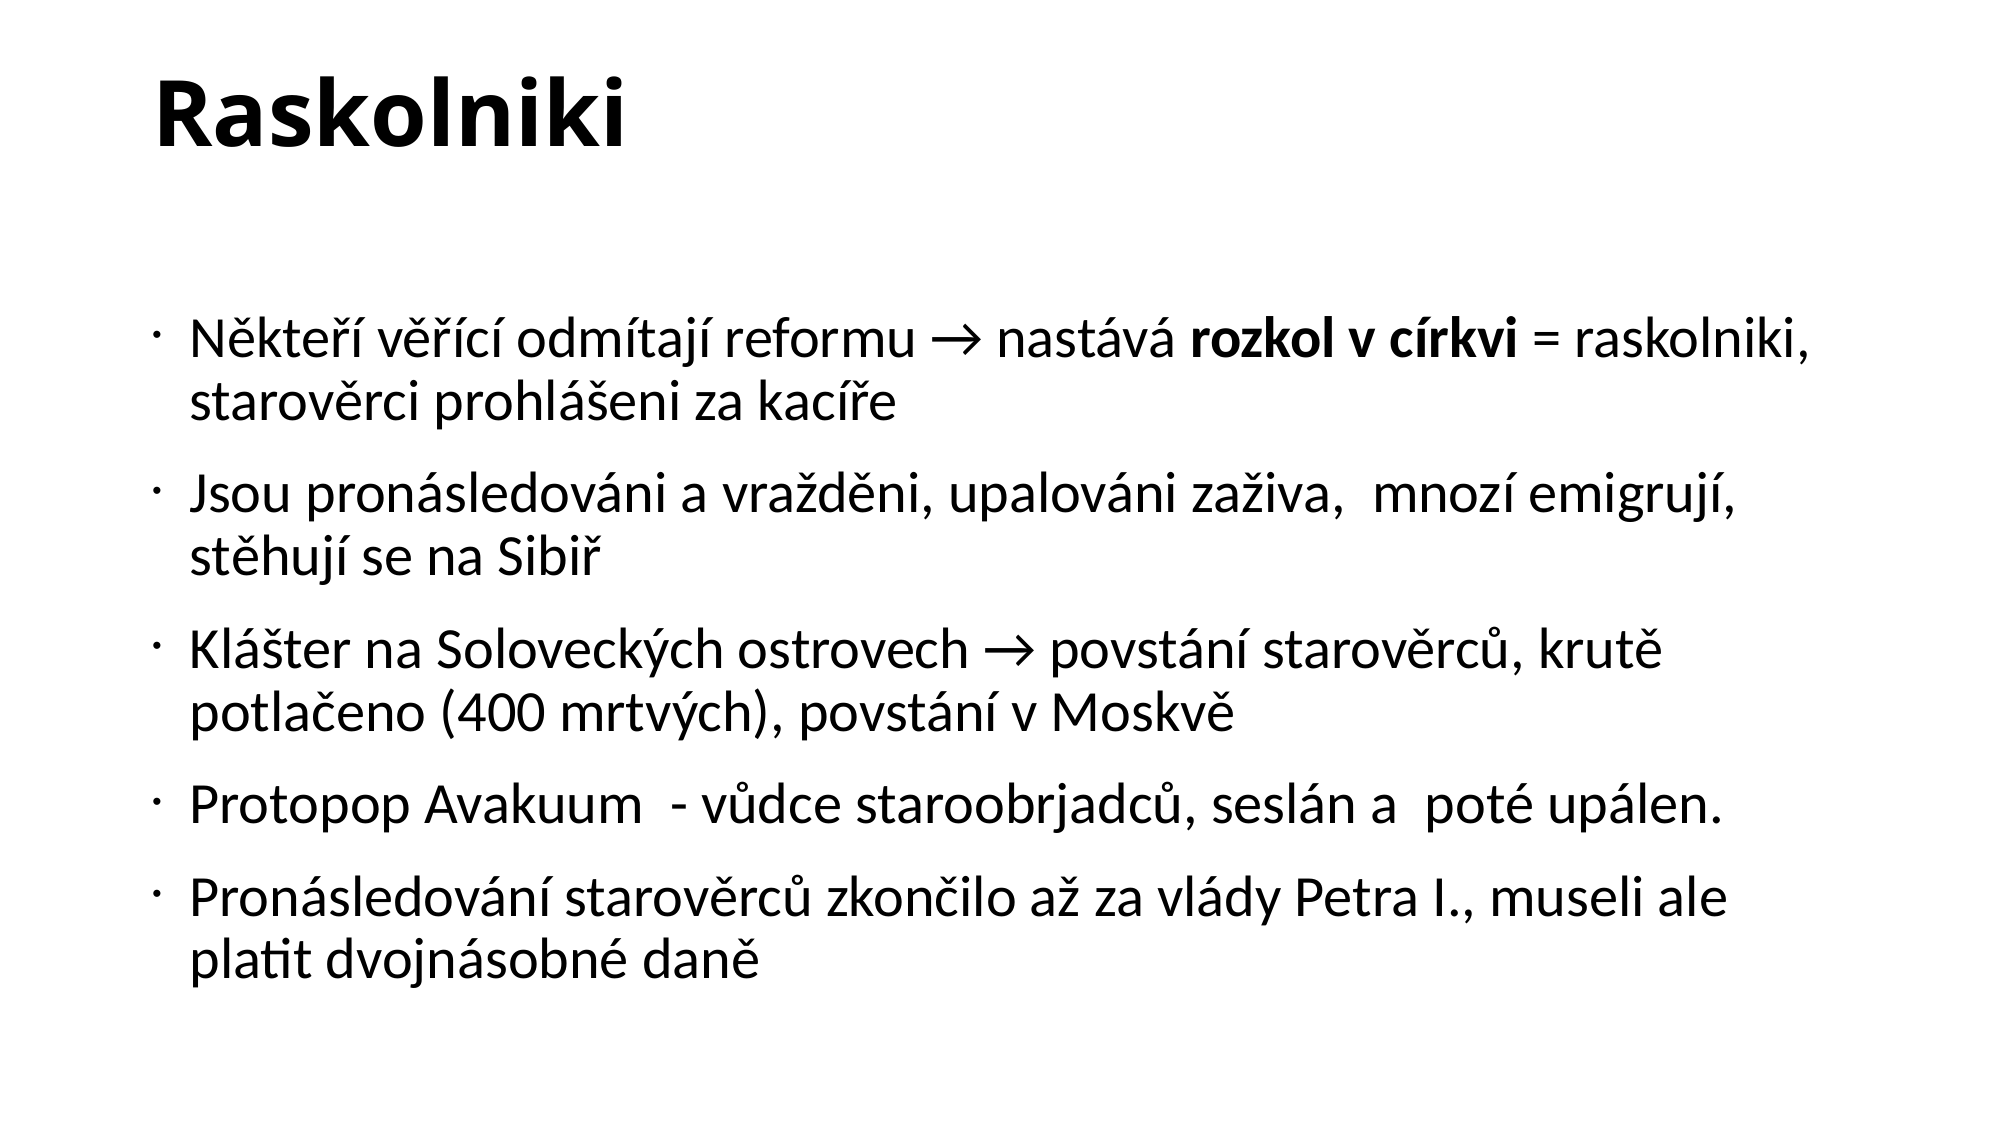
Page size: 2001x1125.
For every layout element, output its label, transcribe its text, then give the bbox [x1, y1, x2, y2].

list Někteří věřící odmítají reformu → nastává rozkol v církvi = raskolniki, starověrci prohlášeni za kacíře Jsou pronásledováni a vražděni, upalováni zaživa, mnozí emigrují, stěhují se na Sibiř Klášter na Soloveckých ostrovech → povstání starověrců, krutě potlačeno (400 mrtvých), povstání v Moskvě Protopop Avakuum - vůdce staroobrjadců, seslán a poté upálen. Pronásledování starověrců zkončilo až za vlády Petra I., museli ale platit dvojnásobné daně [137, 299, 1863, 1014]
title Raskolniki [137, 59, 1863, 278]
